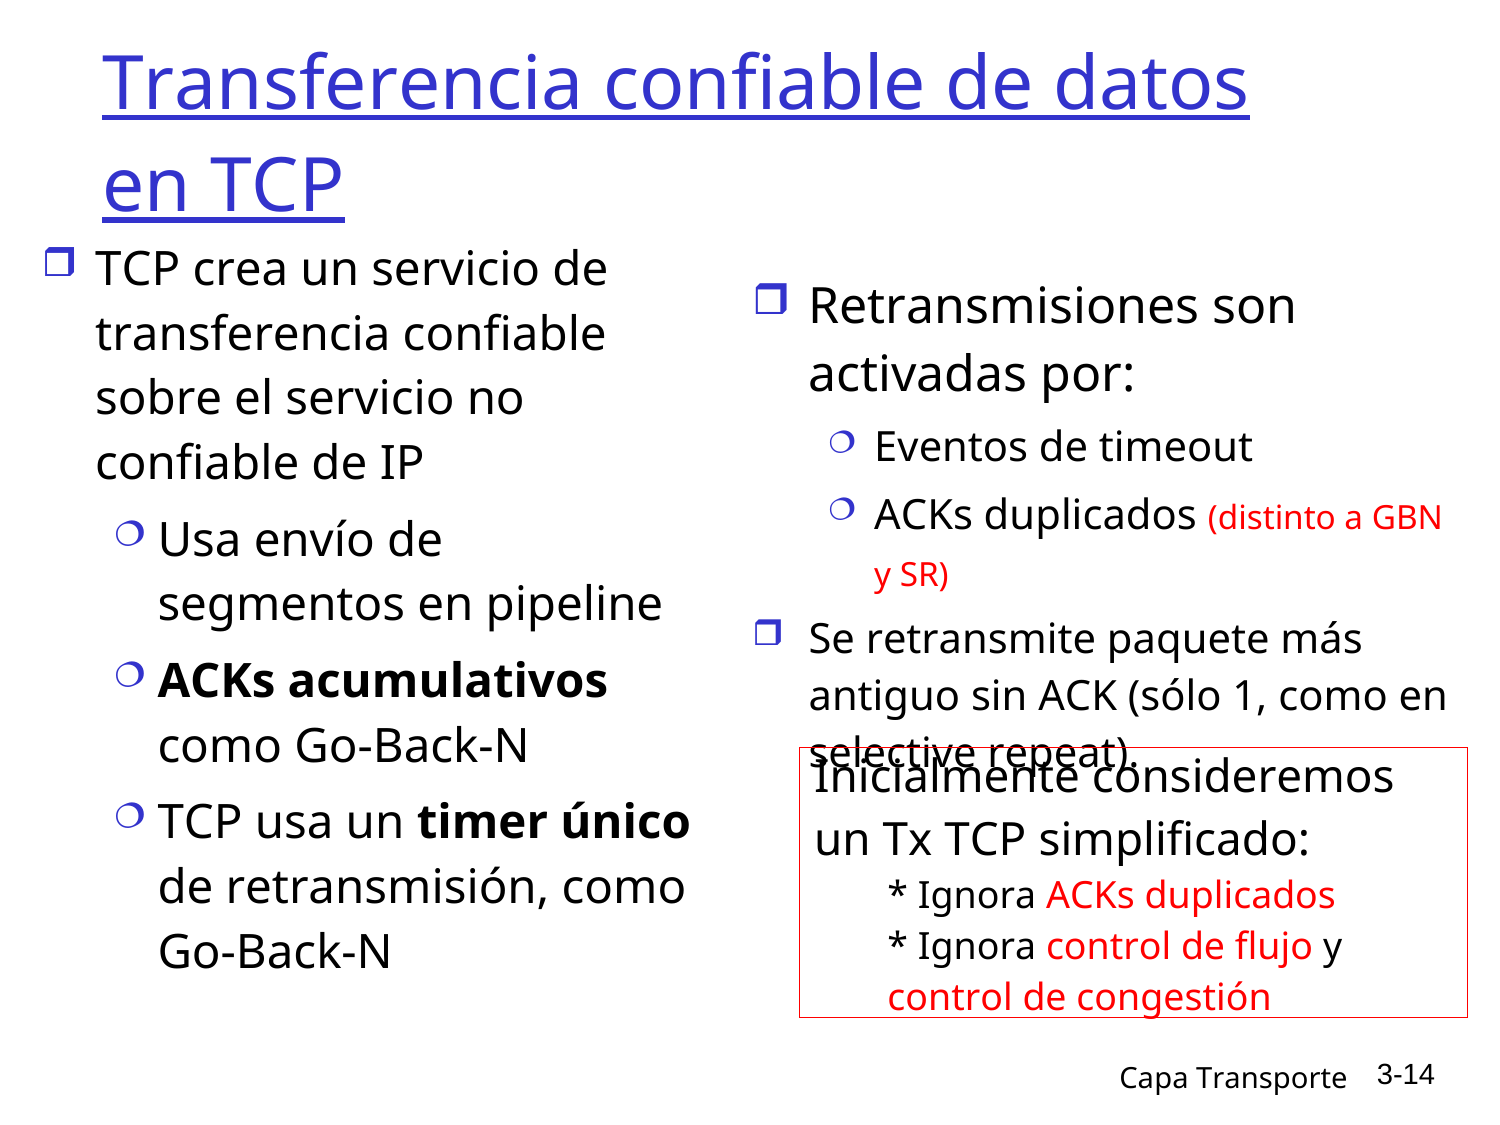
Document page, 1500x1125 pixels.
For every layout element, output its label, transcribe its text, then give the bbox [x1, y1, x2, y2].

list Retransmisiones son activadas por: Eventos de timeout ACKs duplicados (distinto a GBN y SR) Se retransmite paquete más antiguo sin ACK (sólo 1, como en selective repeat). [737, 262, 1470, 788]
text_box Inicialmente consideremos un Tx TCP simplificado: * Ignora ACKs duplicados * Ignora control de flujo y control de congestión [799, 747, 1468, 1018]
list TCP crea un servicio de transferencia confiable sobre el servicio no confiable de IP Usa envío de segmentos en pipeline ACKs acumulativos como Go-Back-N TCP usa un timer único de retransmisión, como Go-Back-N [27, 227, 713, 1089]
title Transferencia confiable de datos en TCP [87, 36, 1363, 227]
